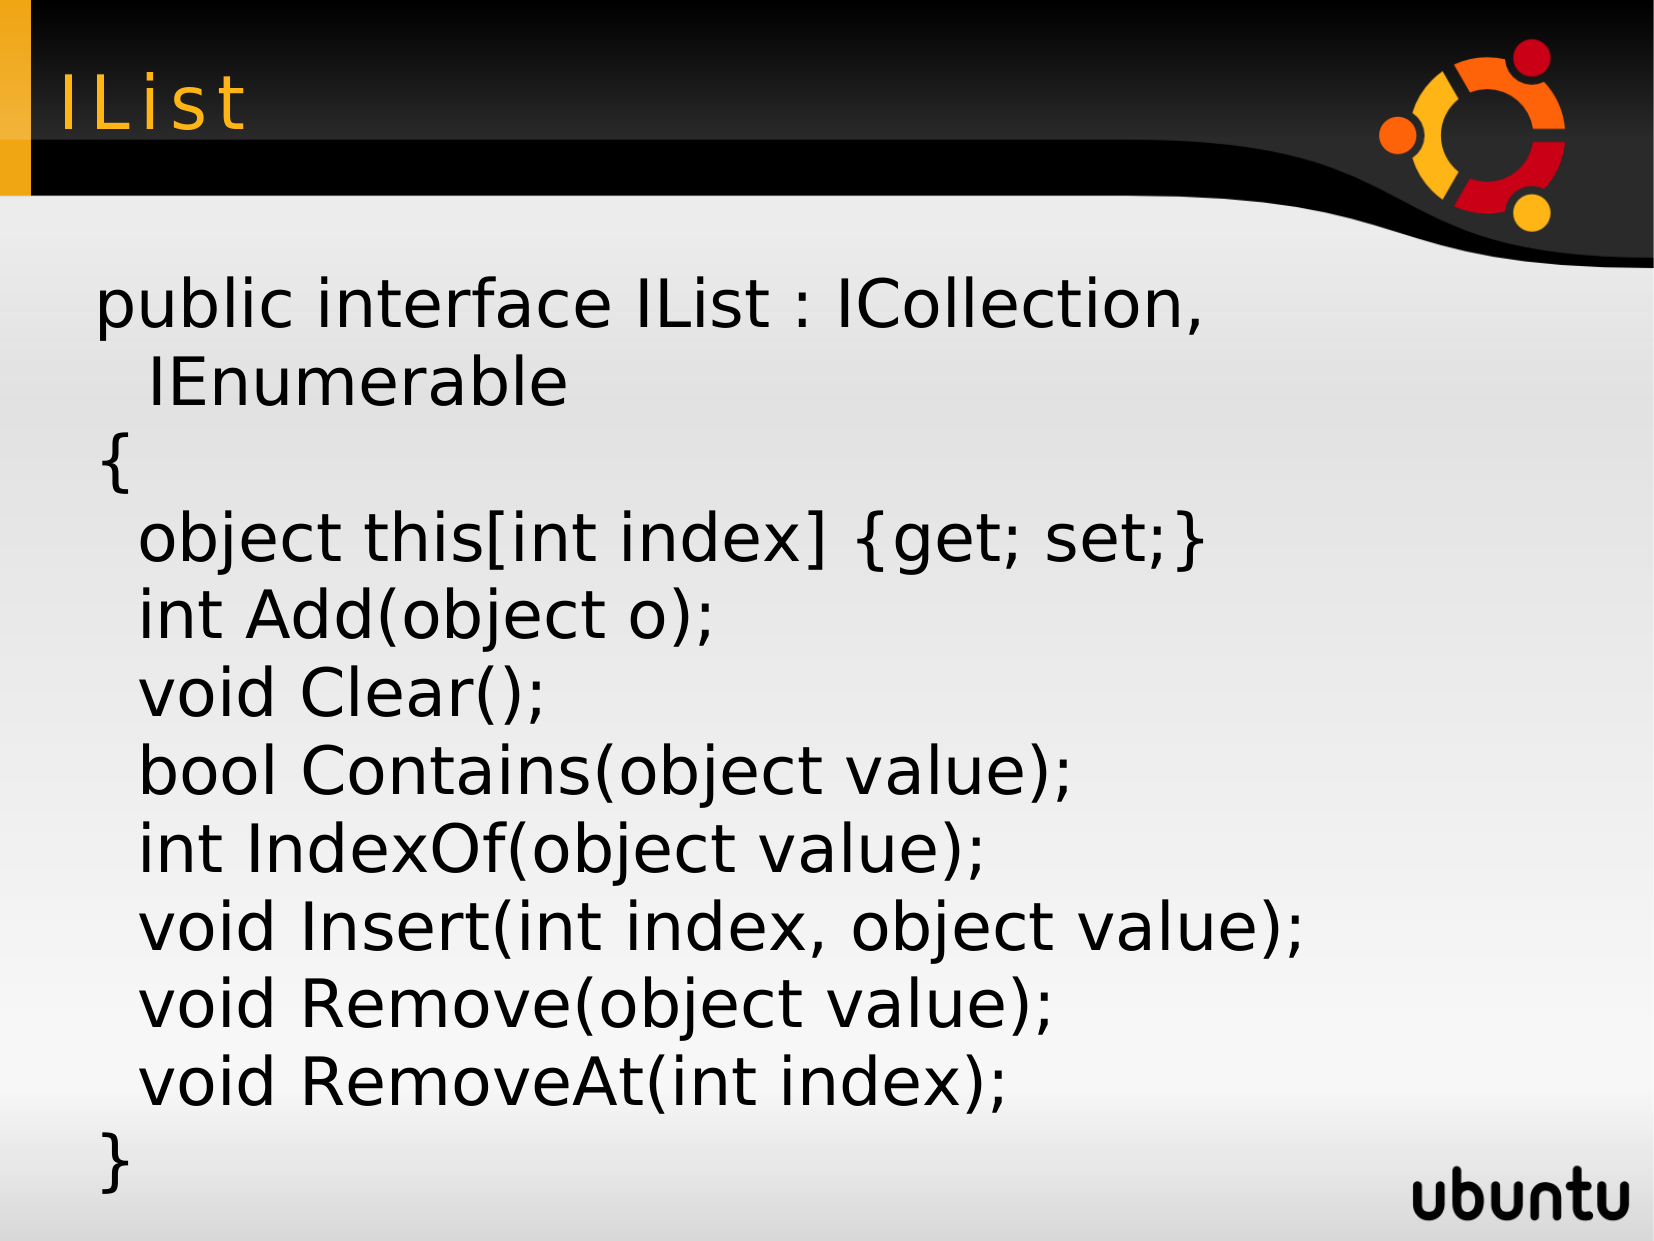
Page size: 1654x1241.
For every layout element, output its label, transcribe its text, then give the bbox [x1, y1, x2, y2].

picture [0, 0, 1654, 1241]
title IList [59, 36, 1270, 171]
list public interface IList : ICollection, IEnumerable { object this[int index] {get; set;} int Add(object o); void Clear(); bool Contains(object value); int IndexOf(object value); void Insert(int index, object value); void Remove(object value); void RemoveAt(int index); } [76, 265, 1565, 1200]
